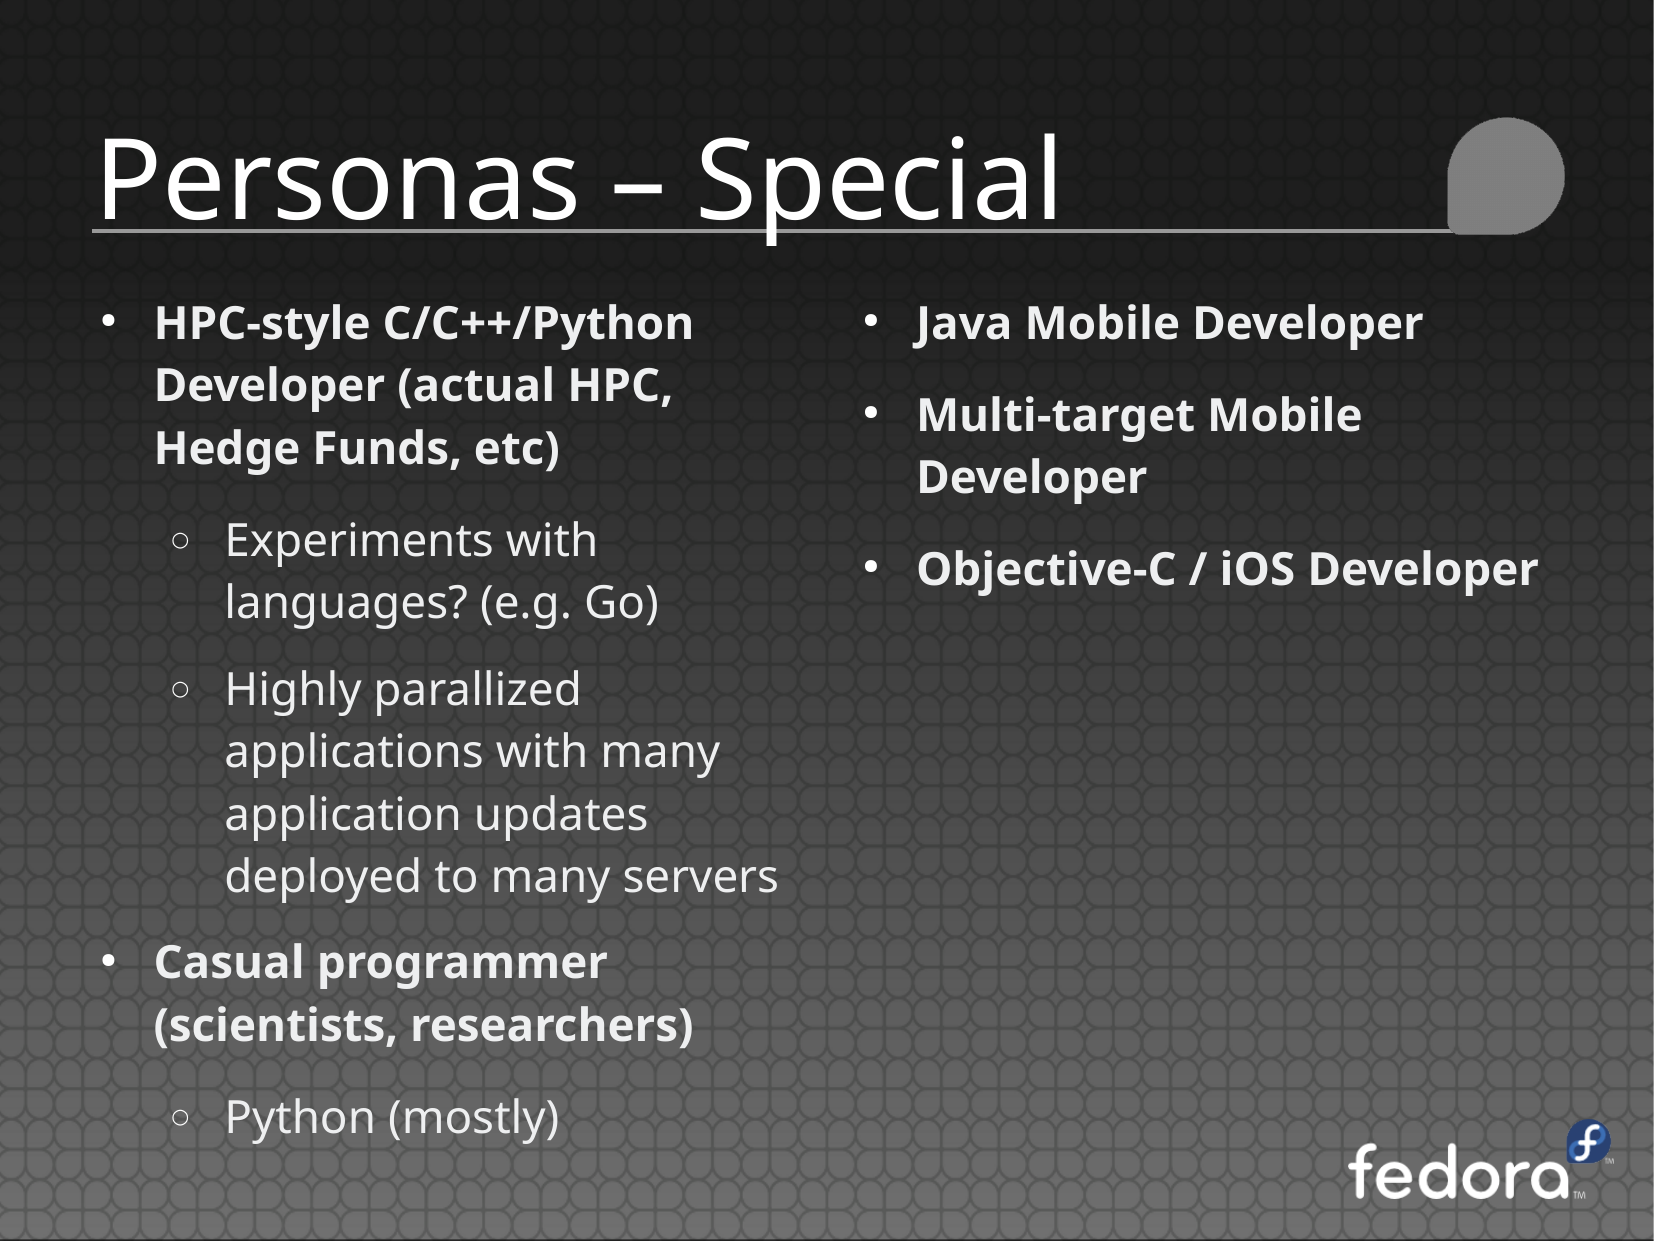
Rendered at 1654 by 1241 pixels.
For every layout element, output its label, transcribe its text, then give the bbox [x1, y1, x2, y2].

title Personas – Special [94, 100, 1426, 251]
list Java Mobile Developer Multi-target Mobile Developer Objective-C / iOS Developer [845, 290, 1572, 1171]
list HPC-style C/C++/Python Developer (actual HPC, Hedge Funds, etc) Experiments with languages? (e.g. Go) Highly parallized applications with many application updates deployed to many servers Casual programmer (scientists, researchers) Python (mostly) [82, 290, 809, 1156]
picture [0, 0, 1654, 1241]
